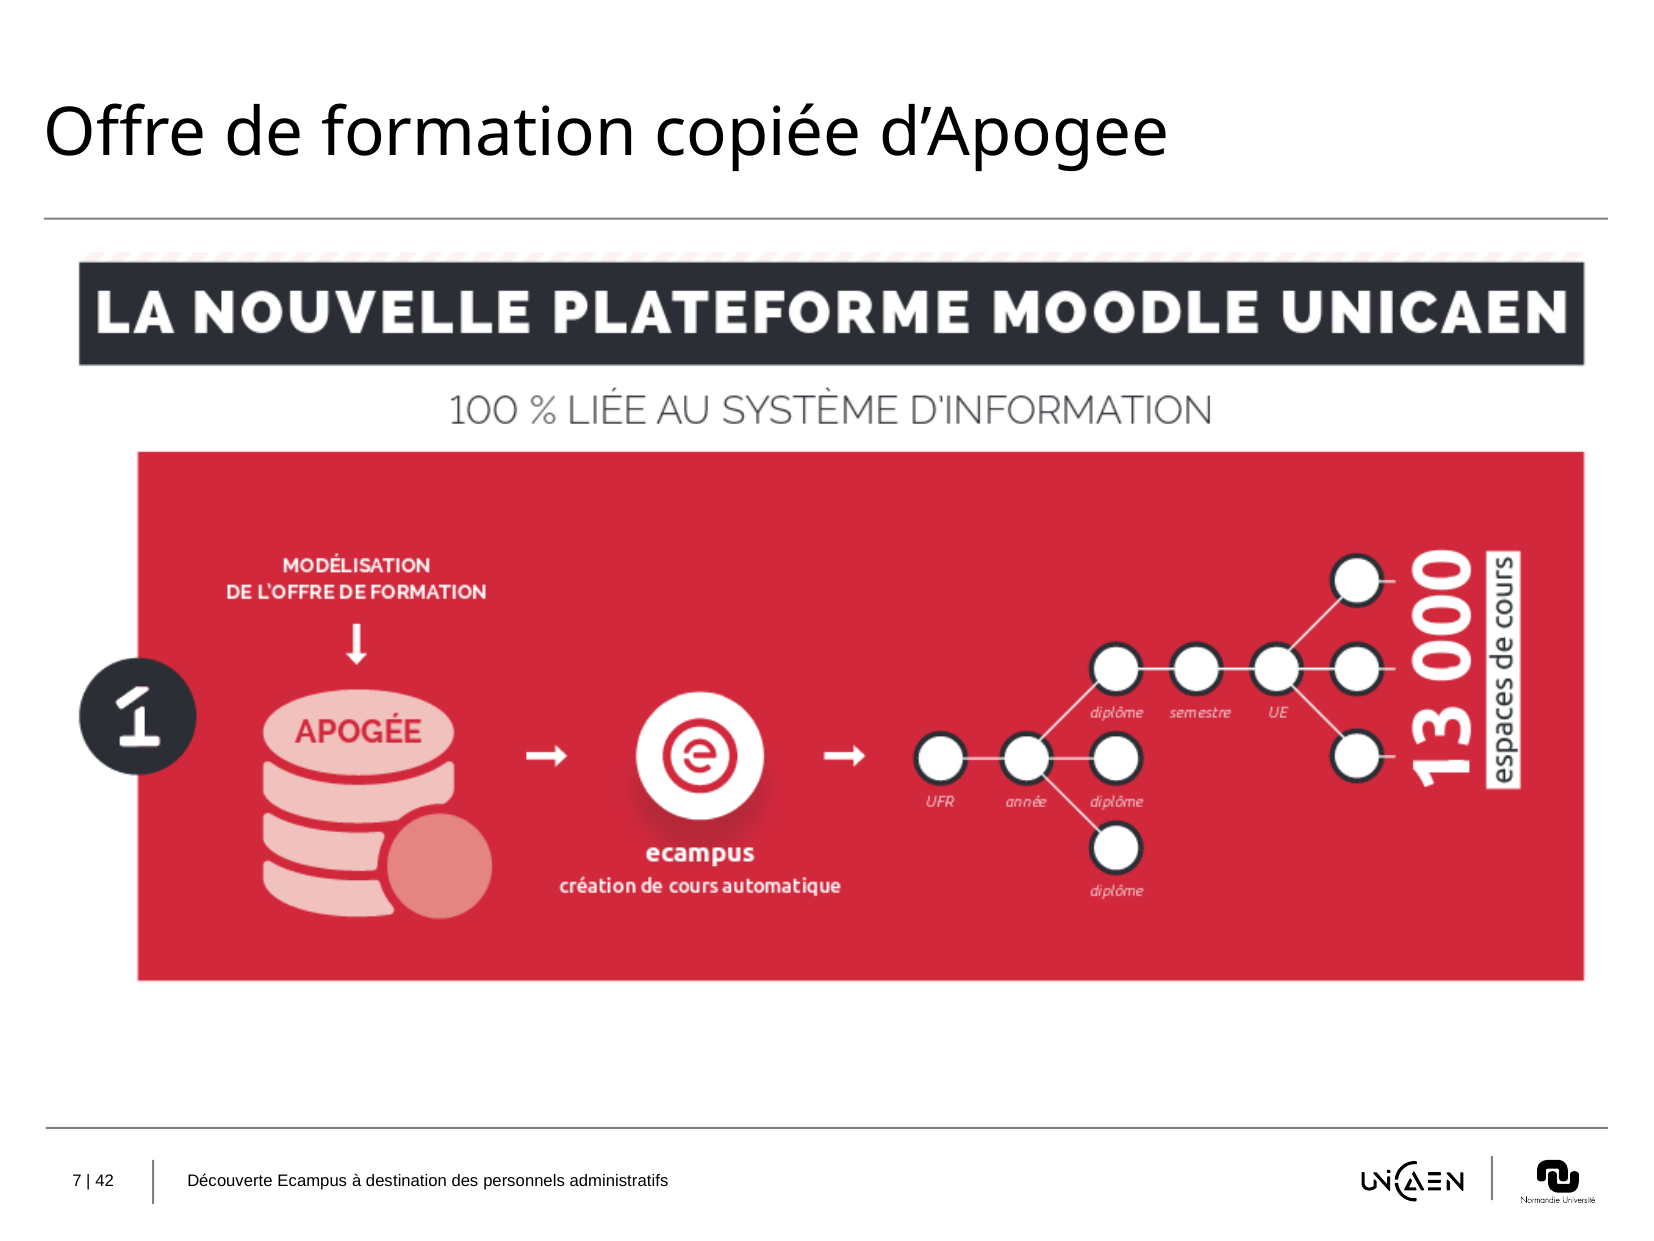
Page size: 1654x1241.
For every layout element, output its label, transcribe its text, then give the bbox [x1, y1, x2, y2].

picture [59, 252, 1601, 990]
title Offre de formation copiée d’Apogee [43, 65, 1608, 193]
